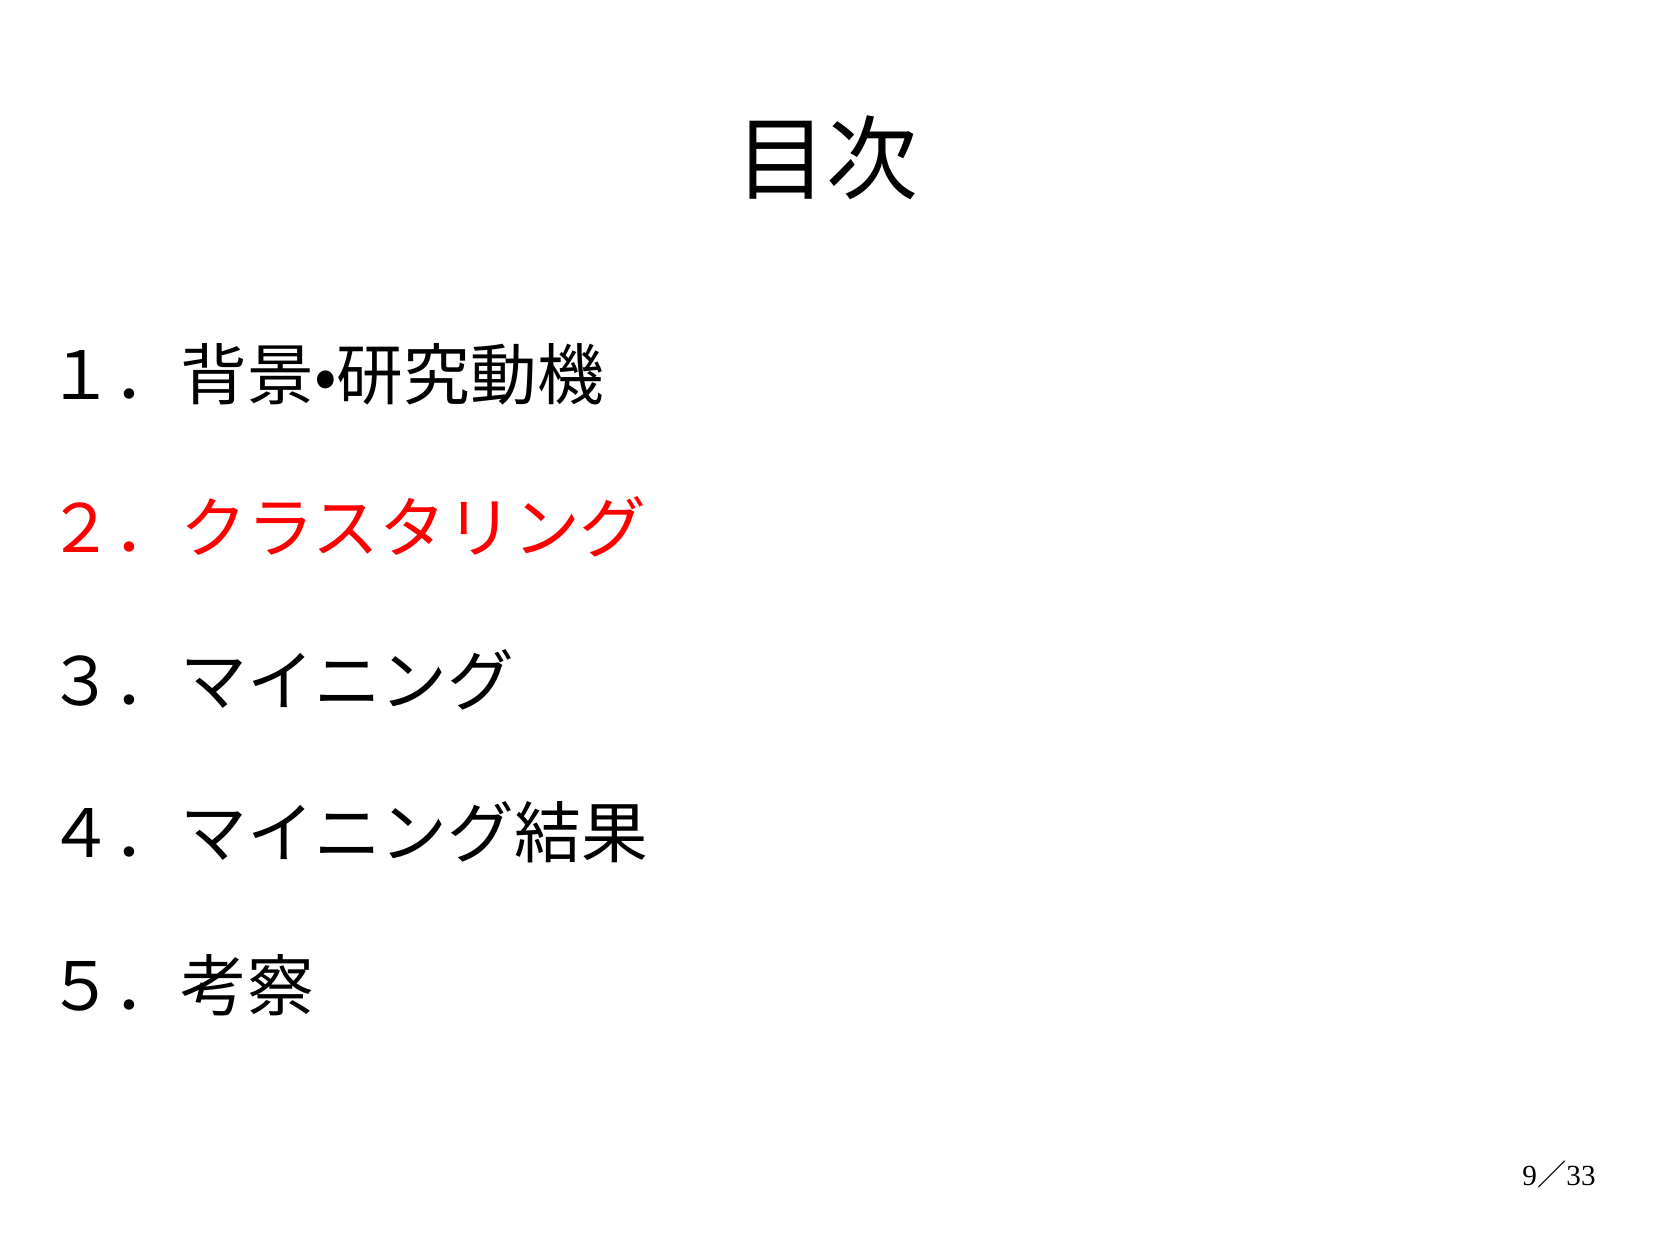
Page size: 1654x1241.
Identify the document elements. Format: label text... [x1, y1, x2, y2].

title 目次 [82, 49, 1571, 257]
subtitle １．背景•研究動機 ２．クラスタリング ３．マイニング ４．マイニング結果 ５．考察 [47, 260, 1536, 1100]
